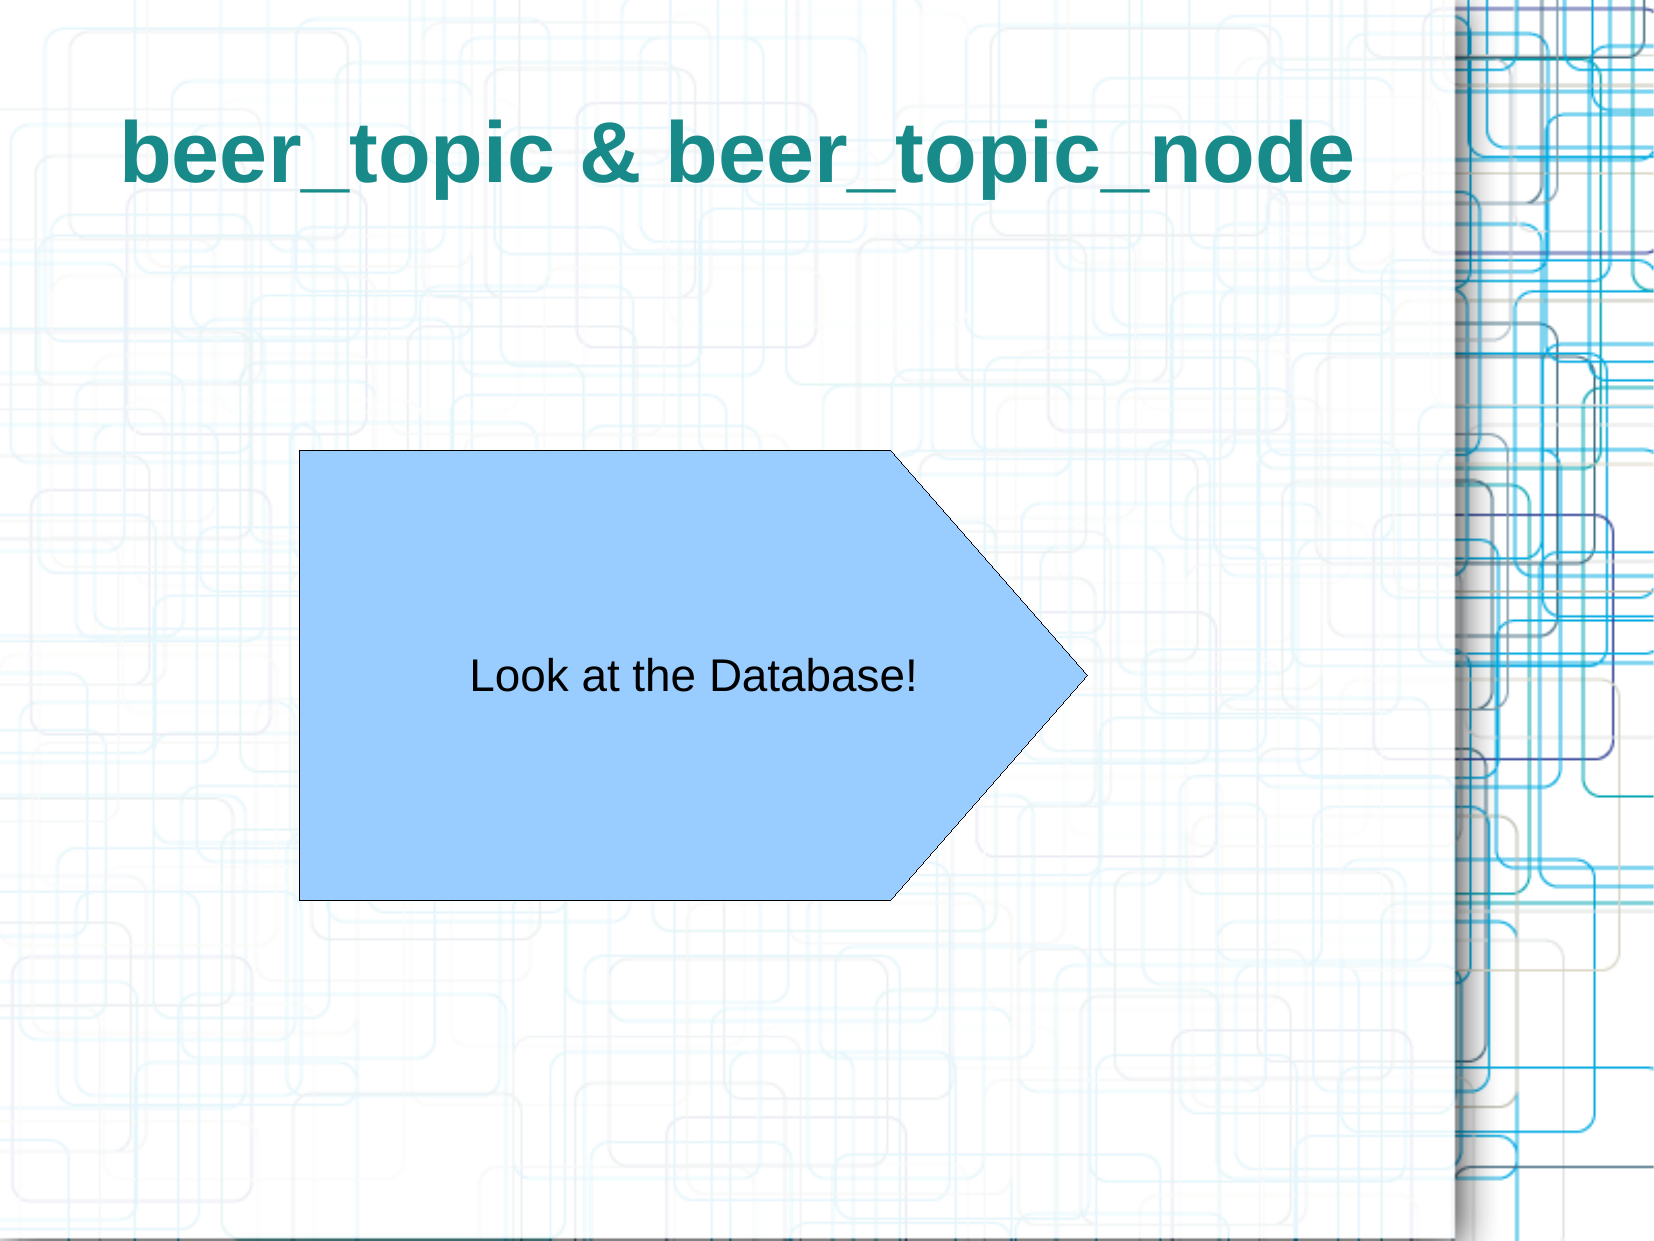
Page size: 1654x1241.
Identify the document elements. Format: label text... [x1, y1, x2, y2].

picture [0, 0, 1654, 1241]
text_box Look at the Database! [299, 450, 1088, 901]
title beer_topic & beer_topic_node [59, 49, 1418, 257]
